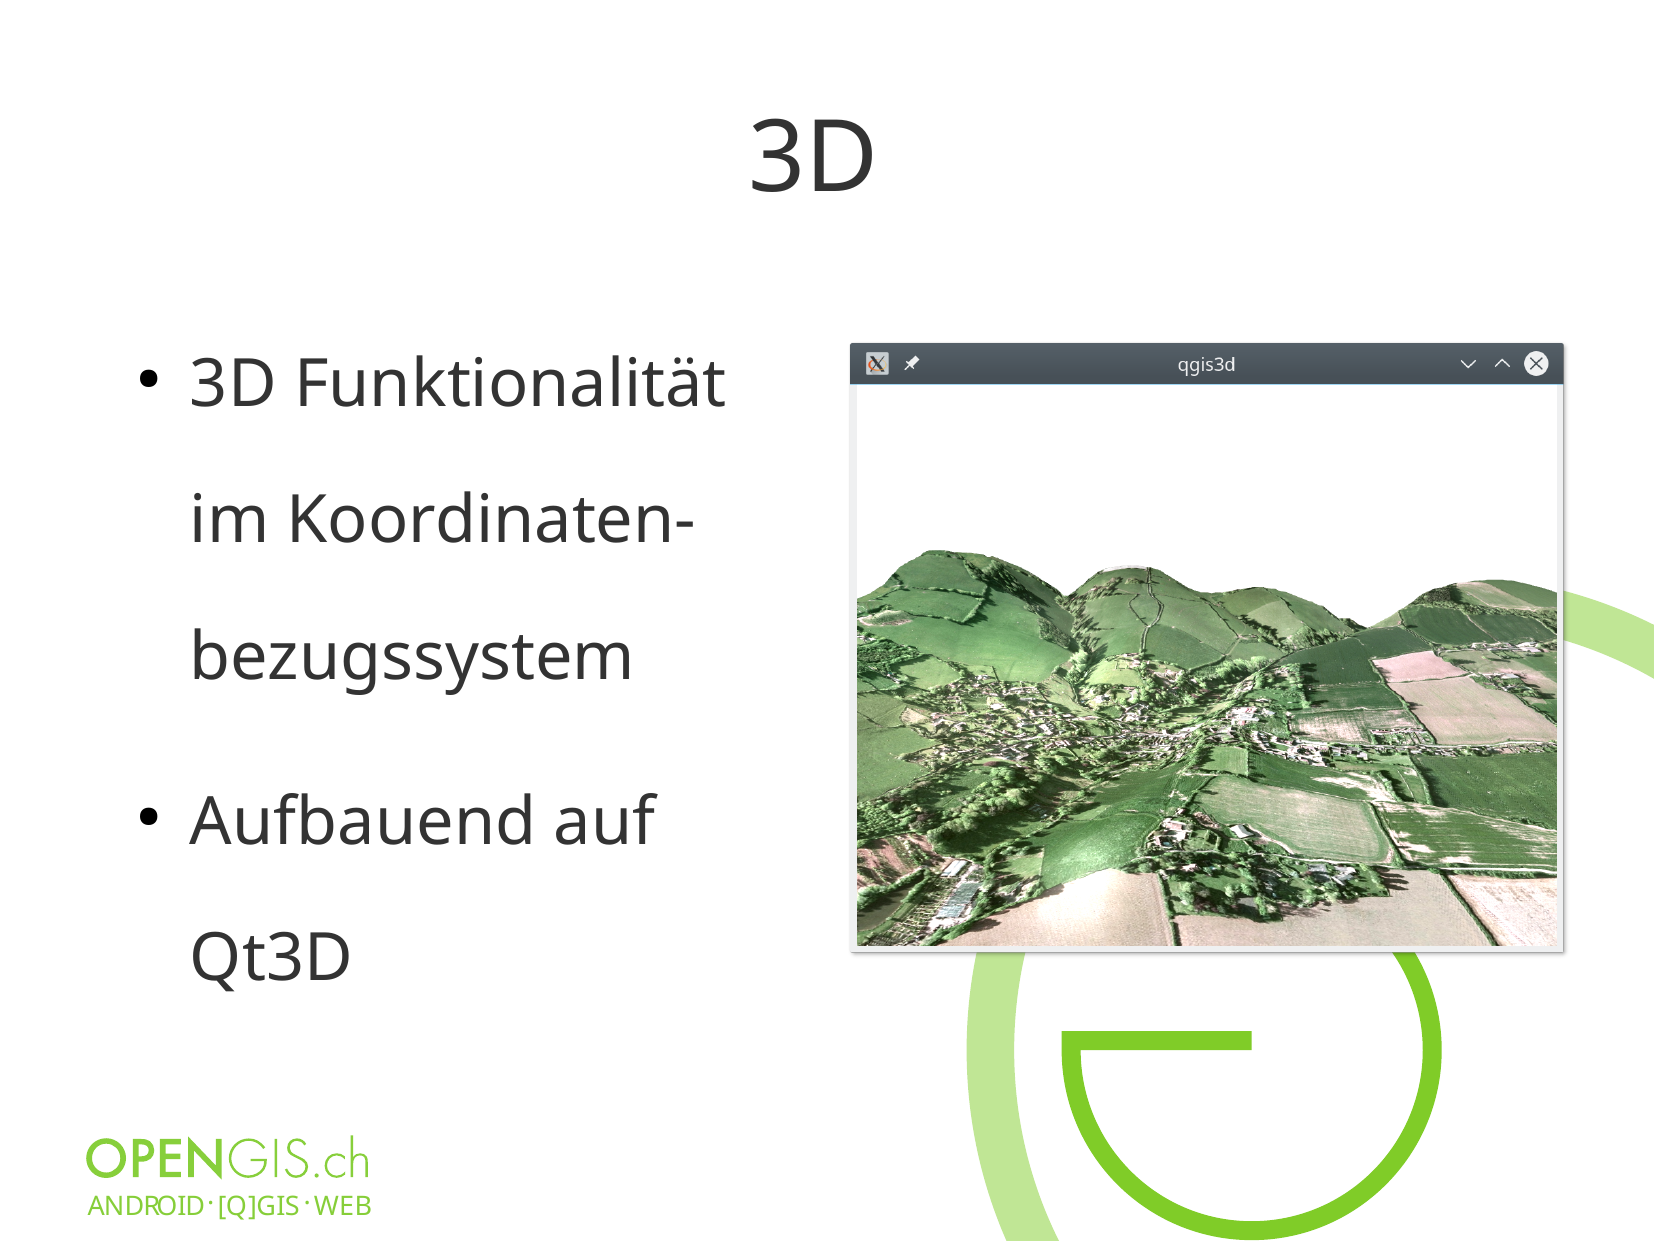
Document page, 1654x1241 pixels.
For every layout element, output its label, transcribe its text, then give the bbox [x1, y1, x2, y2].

list 3D Funktionalität im Koordinaten-bezugssystem Aufbauend auf Qt3D [119, 290, 773, 1010]
title 3D [82, 49, 1571, 257]
picture [845, 338, 1572, 961]
